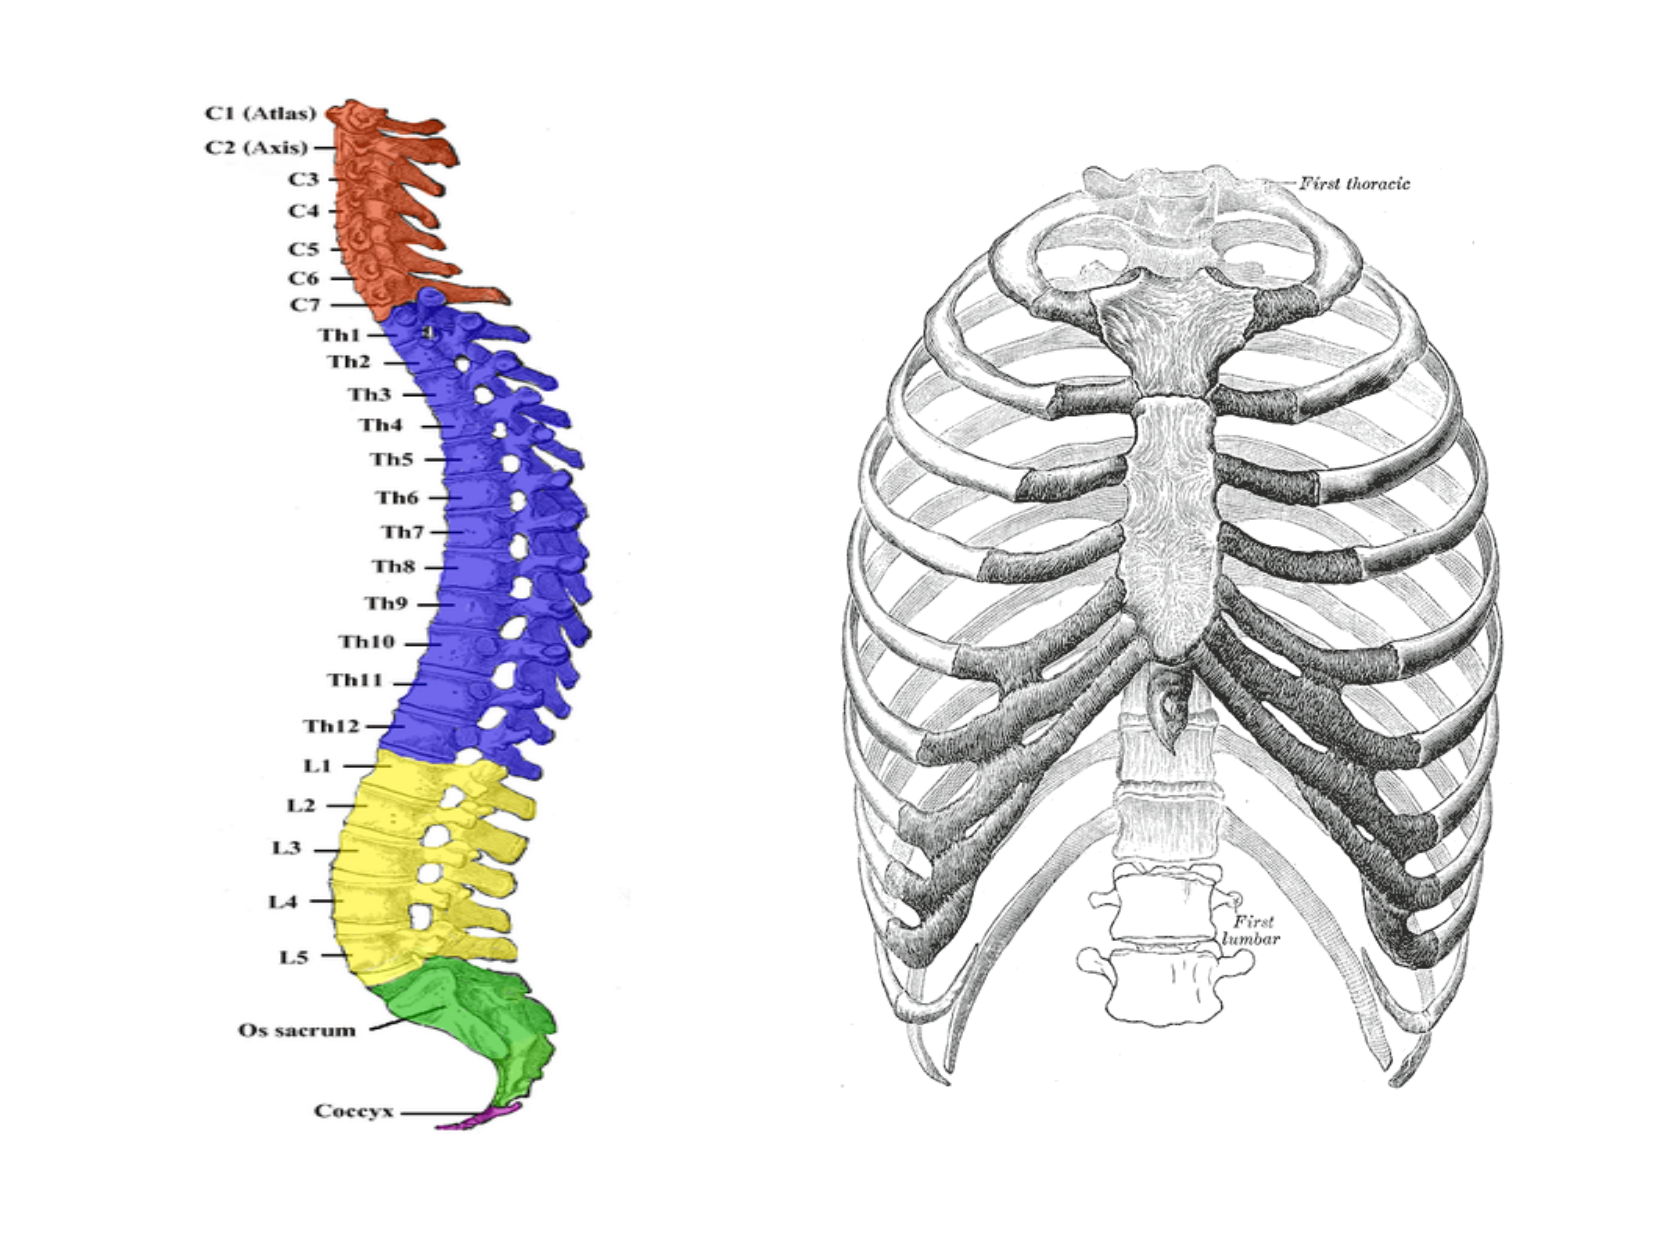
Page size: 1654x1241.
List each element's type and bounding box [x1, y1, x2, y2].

picture [830, 160, 1512, 1099]
picture [200, 77, 631, 1134]
